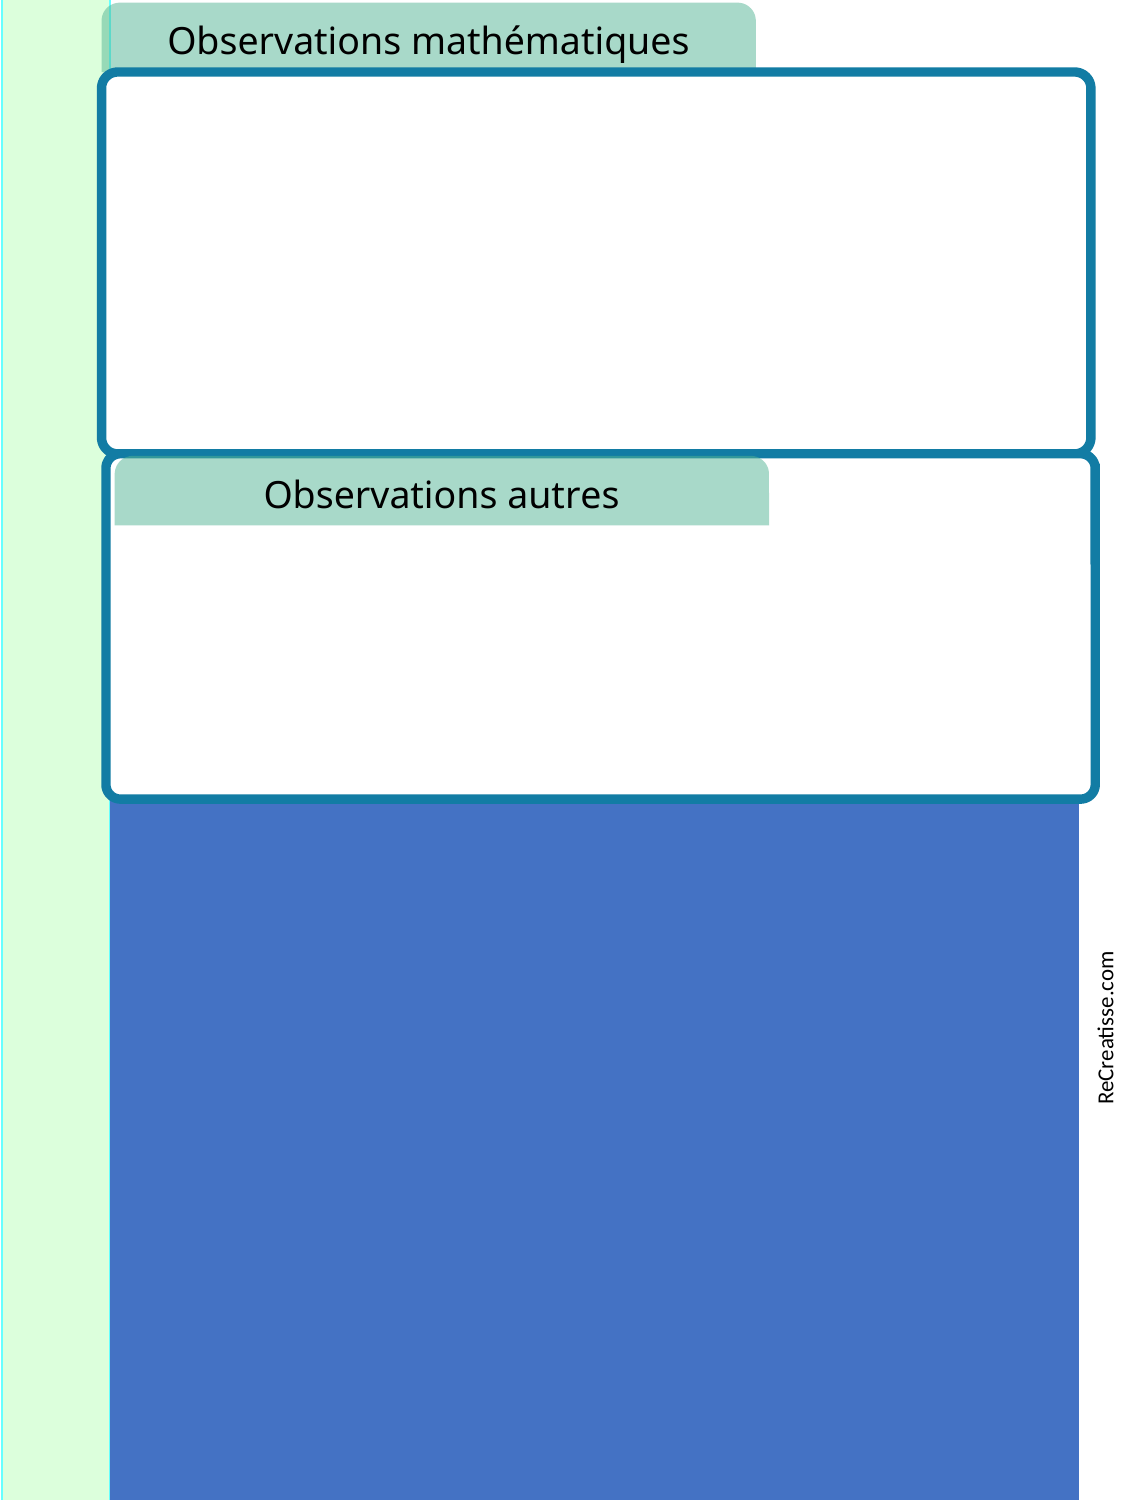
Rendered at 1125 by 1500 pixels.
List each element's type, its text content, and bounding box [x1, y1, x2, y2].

table_cell [356, 1150, 1079, 1237]
table_cell [110, 1237, 356, 1325]
table_cell [356, 887, 1079, 974]
table_header [110, 799, 356, 887]
table_cell [110, 887, 356, 974]
table_cell [356, 1237, 1079, 1325]
table_header [356, 800, 1079, 887]
table_cell [356, 1062, 1079, 1150]
table_cell [356, 1412, 1079, 1500]
text_box Observations mathématiques [101, 2, 756, 73]
table_cell [110, 1325, 356, 1412]
table_cell [110, 1412, 356, 1500]
text_box [2, 0, 1096, 1500]
text_box ReCreatisse.com [1083, 936, 1125, 1120]
table_cell [356, 974, 1079, 1062]
table_cell [110, 974, 356, 1062]
text_box Observations autres [114, 455, 770, 526]
table_cell [110, 1062, 356, 1150]
table_cell [356, 1325, 1079, 1412]
table_cell [110, 1150, 356, 1237]
